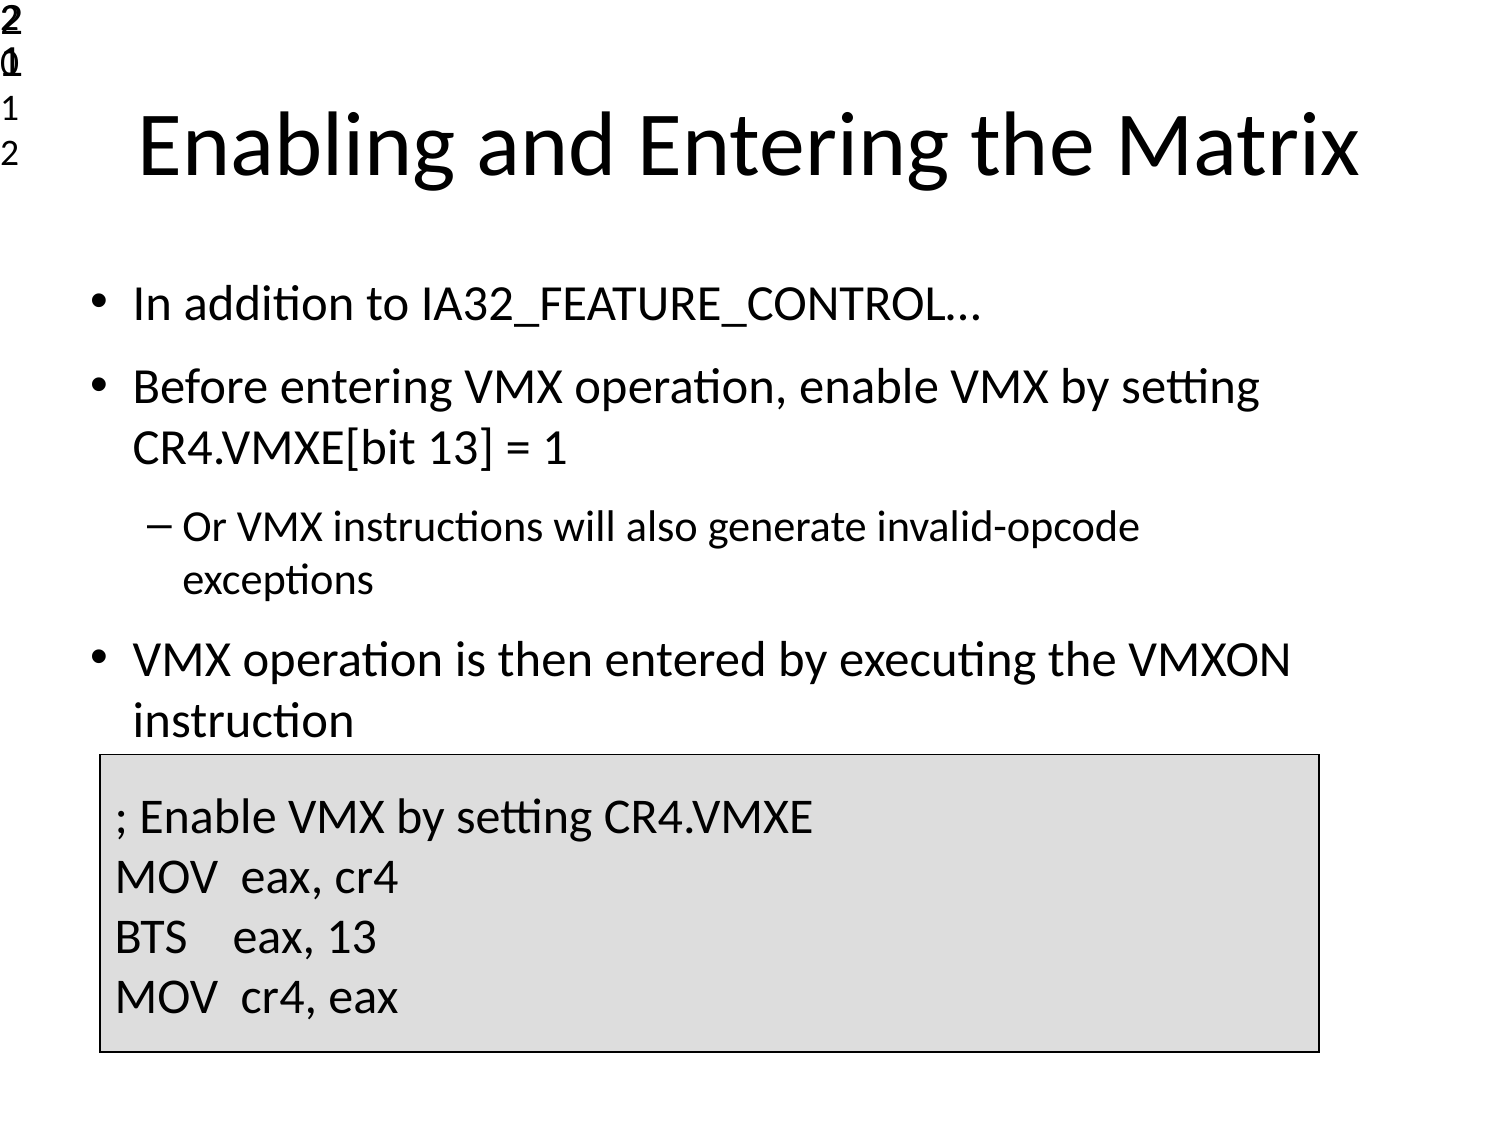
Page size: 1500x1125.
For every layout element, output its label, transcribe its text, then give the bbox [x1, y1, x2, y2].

text_box ; Enable VMX by setting CR4.VMXE MOV eax, cr4 BTS eax, 13 MOV cr4, eax [99, 754, 1320, 1053]
title Enabling and Entering the Matrix [75, 45, 1425, 233]
list In addition to IA32_FEATURE_CONTROL… Before entering VMX operation, enable VMX by setting CR4.VMXE[bit 13] = 1 Or VMX instructions will also generate invalid-opcode exceptions VMX operation is then entered by executing the VMXON instruction [75, 262, 1344, 755]
